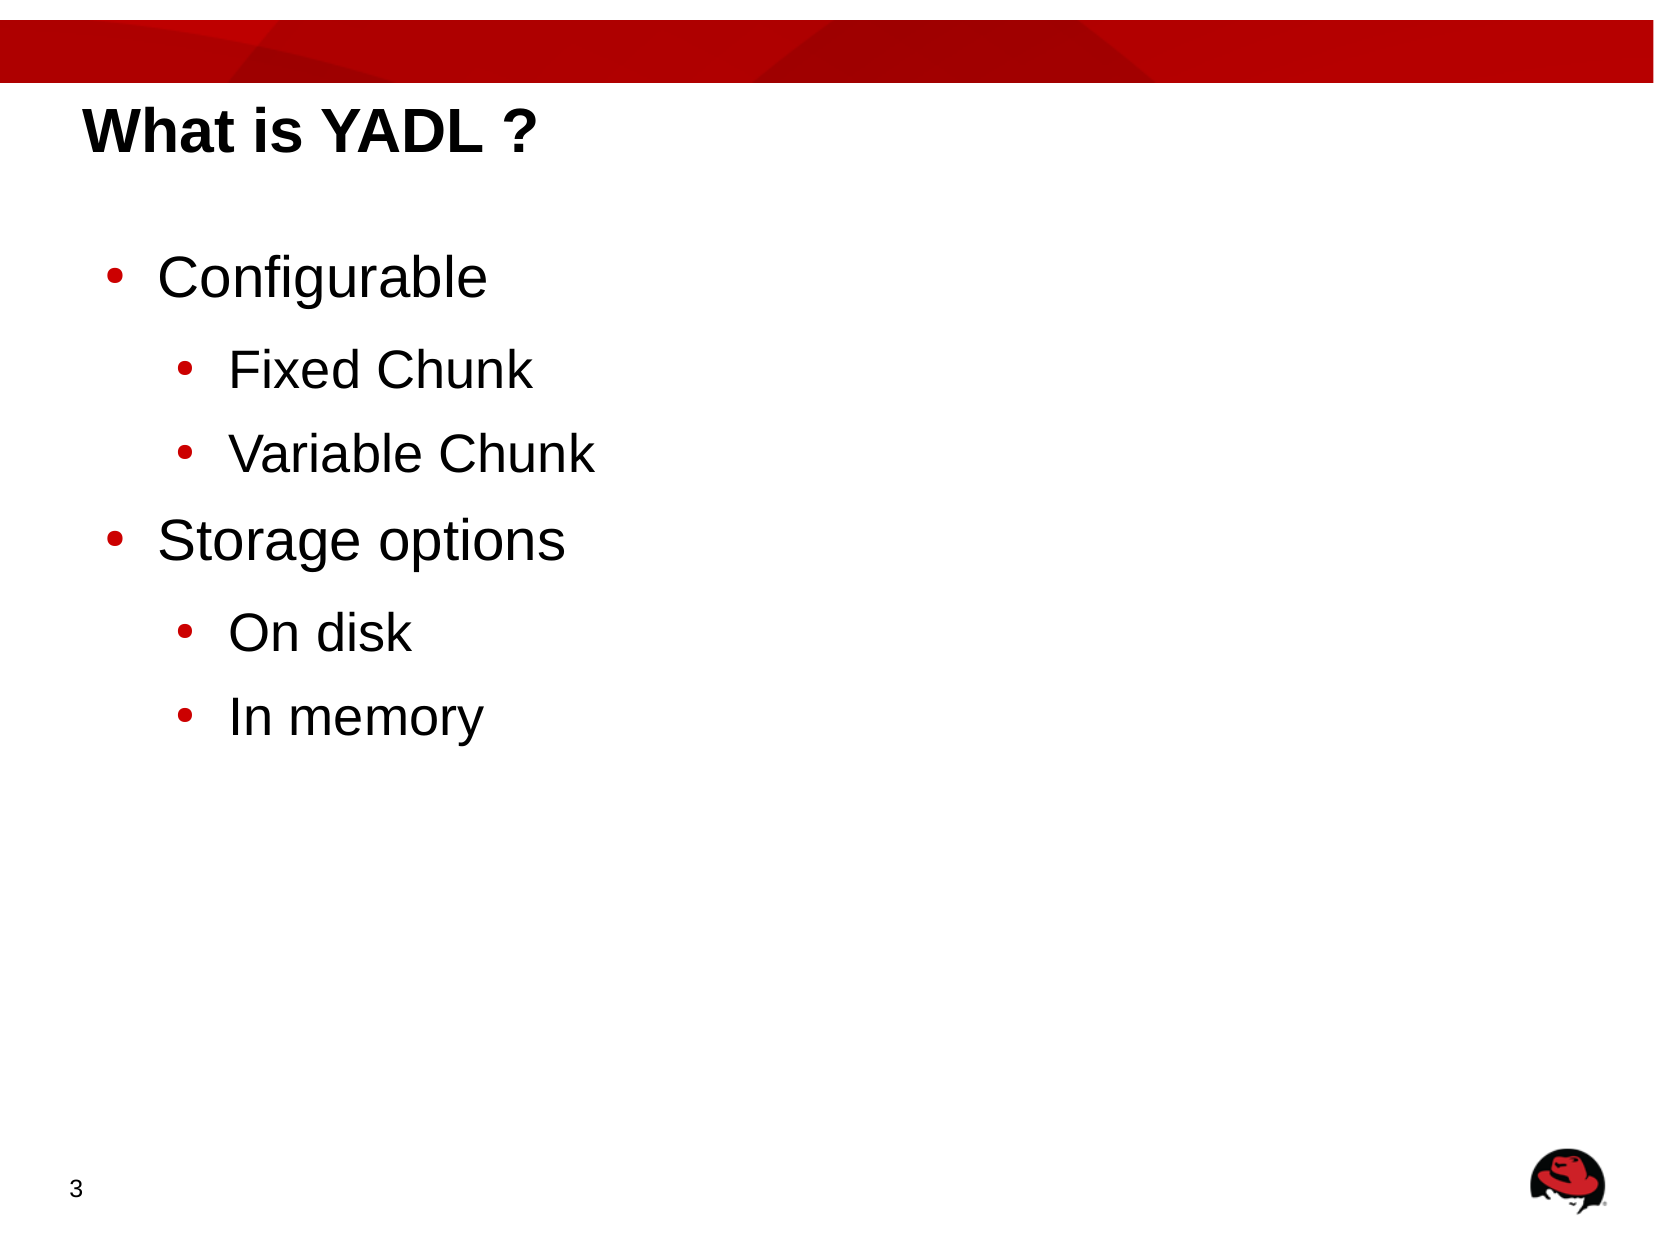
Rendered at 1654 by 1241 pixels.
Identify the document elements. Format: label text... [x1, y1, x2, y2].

title What is YADL ? [82, 37, 1571, 226]
list Configurable Fixed Chunk Variable Chunk Storage options On disk In memory [86, 244, 1576, 1039]
picture [1529, 1146, 1613, 1224]
picture [0, 20, 1654, 83]
